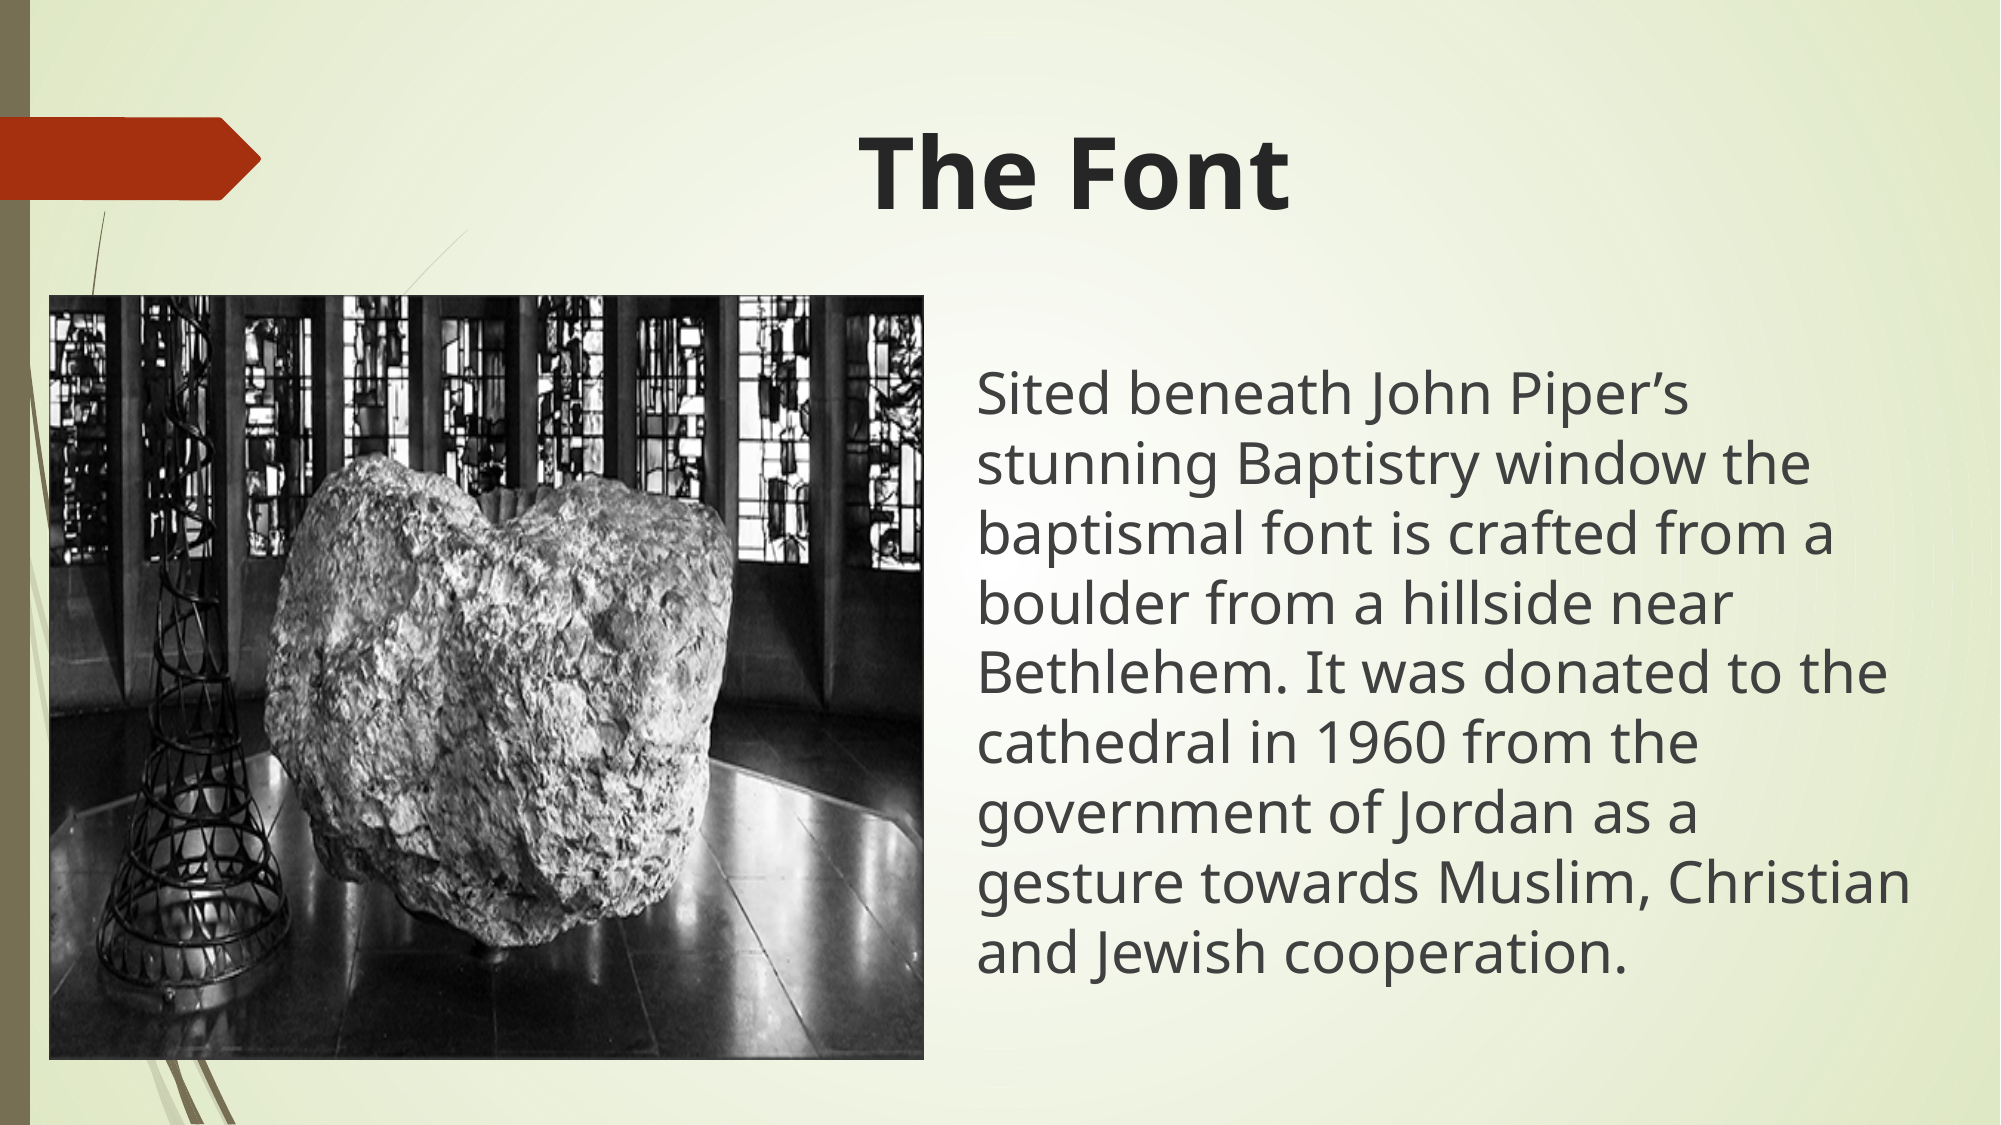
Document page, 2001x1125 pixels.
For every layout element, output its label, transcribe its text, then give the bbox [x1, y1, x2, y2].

title The Font [262, 102, 1888, 313]
list Sited beneath John Piper’s stunning Baptistry window the baptismal font is crafted from a boulder from a hillside near Bethlehem. It was donated to the cathedral in 1960 from the government of Jordan as a gesture towards Muslim, Christian and Jewish cooperation. [960, 348, 1929, 1023]
picture [49, 295, 924, 1060]
